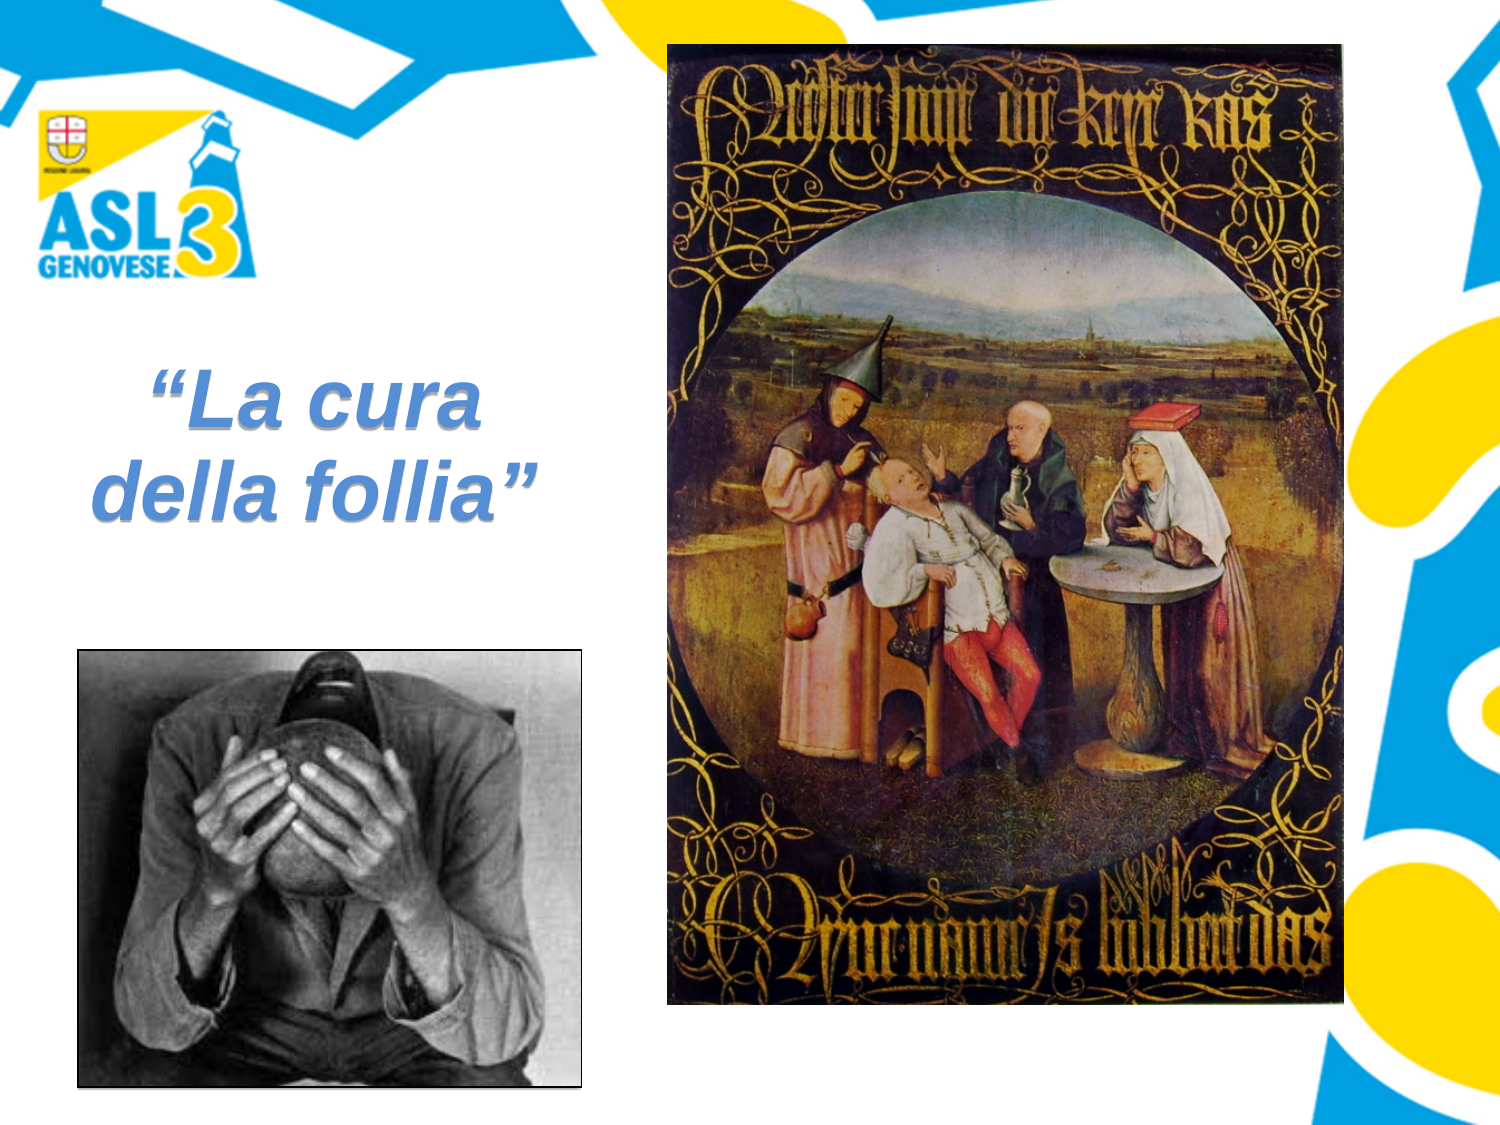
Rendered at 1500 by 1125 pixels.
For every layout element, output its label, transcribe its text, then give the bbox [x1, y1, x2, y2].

picture [667, 44, 1344, 1005]
list “La cura della follia” [75, 199, 569, 970]
picture [78, 650, 581, 1087]
